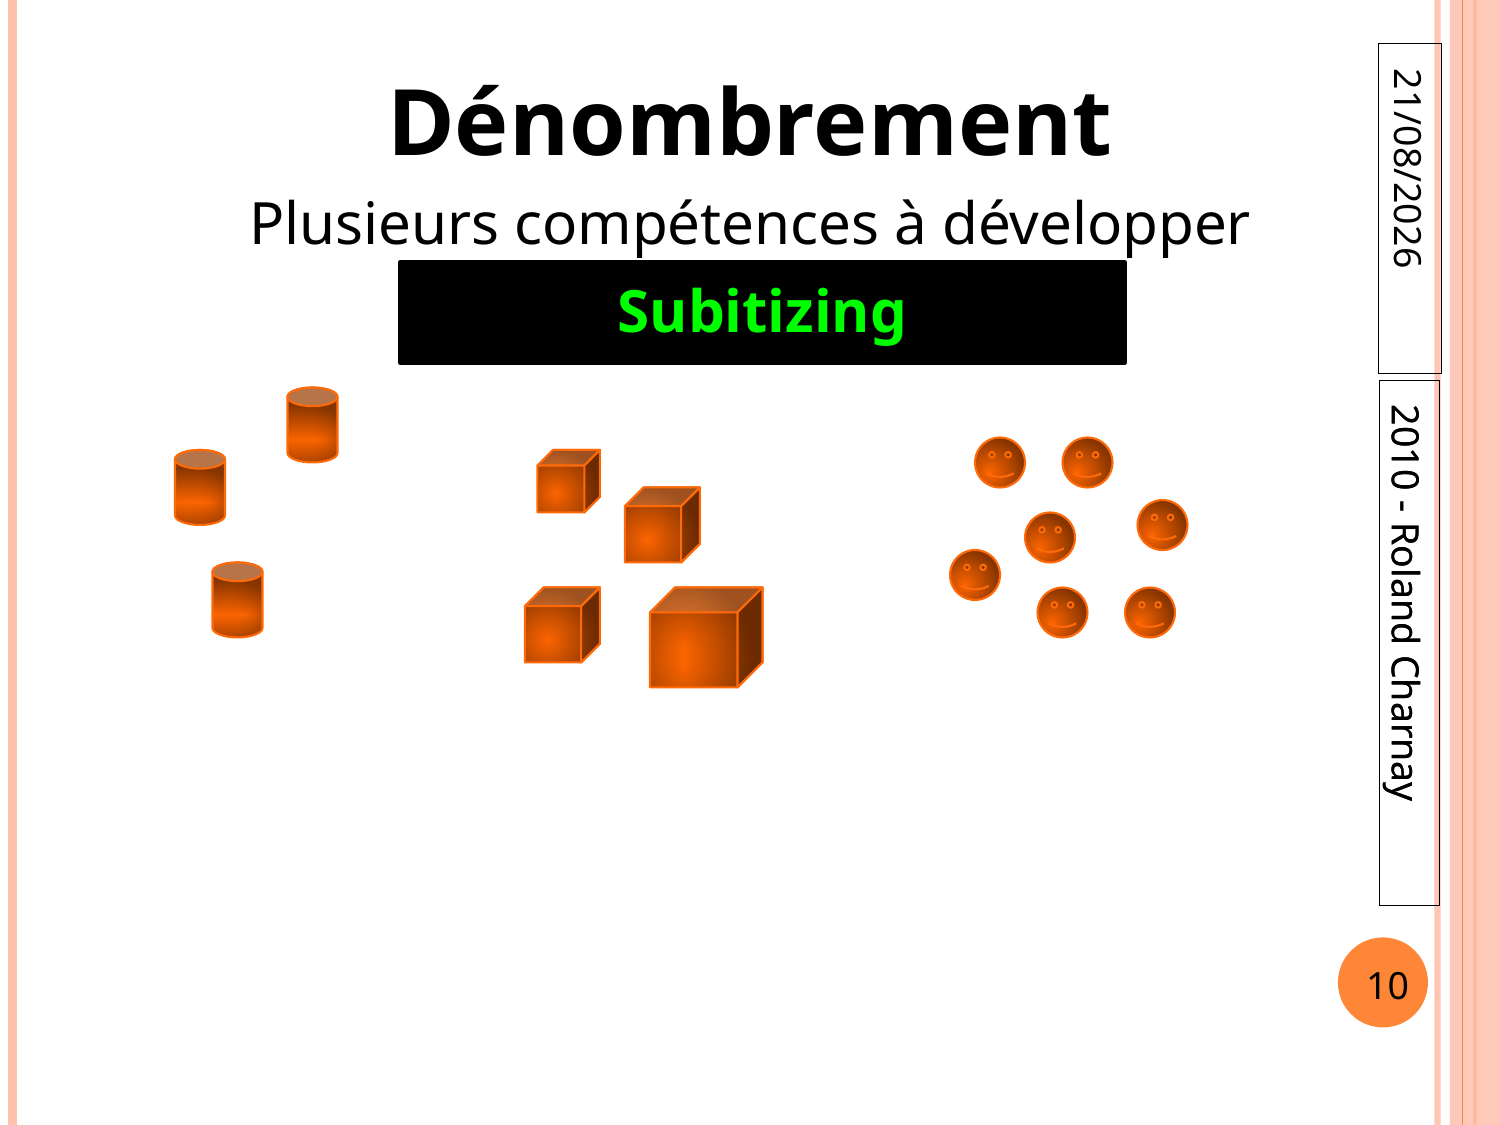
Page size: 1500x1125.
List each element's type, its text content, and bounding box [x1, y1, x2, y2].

text_box [1137, 500, 1188, 551]
text_box [950, 549, 1001, 601]
footer 2010 - Roland Charnay [1379, 380, 1440, 906]
text_box [174, 460, 226, 525]
text_box Subitizing [399, 262, 1125, 363]
text_box [212, 574, 263, 638]
text_box [1062, 437, 1113, 488]
text_box [287, 399, 338, 463]
text_box [650, 587, 763, 688]
text_box [1037, 587, 1088, 638]
text_box [1025, 512, 1076, 563]
text_box <numéro> [1351, 952, 1452, 1038]
text_box [975, 437, 1026, 488]
text_box [524, 587, 600, 663]
text_box Dénombrement Plusieurs compétences à développer [112, 50, 1388, 238]
text_box [1125, 587, 1176, 638]
text_box [624, 487, 700, 563]
text_box [537, 449, 600, 513]
